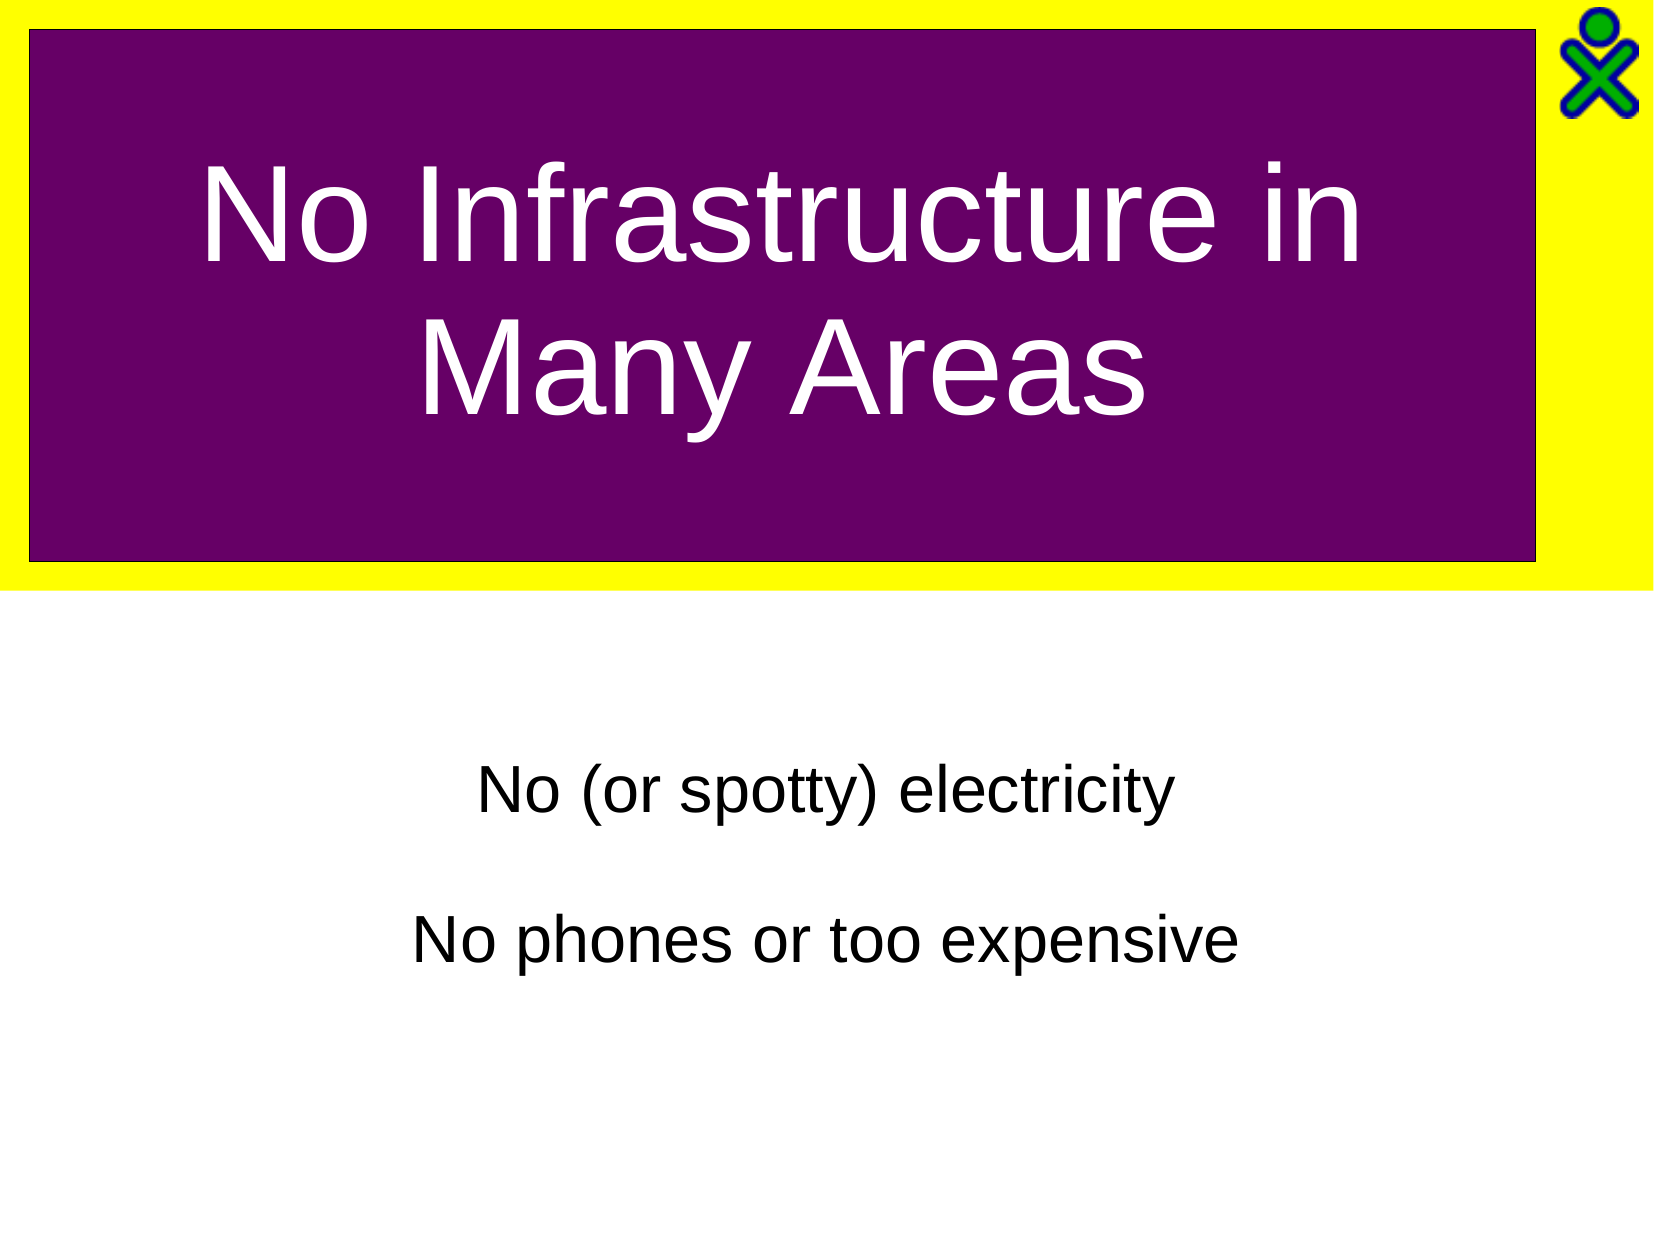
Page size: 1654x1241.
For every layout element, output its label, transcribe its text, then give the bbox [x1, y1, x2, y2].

title No Infrastructure in Many Areas [59, 56, 1506, 525]
picture [1559, 7, 1639, 119]
subtitle No (or spotty) electricity No phones or too expensive [82, 627, 1571, 1102]
